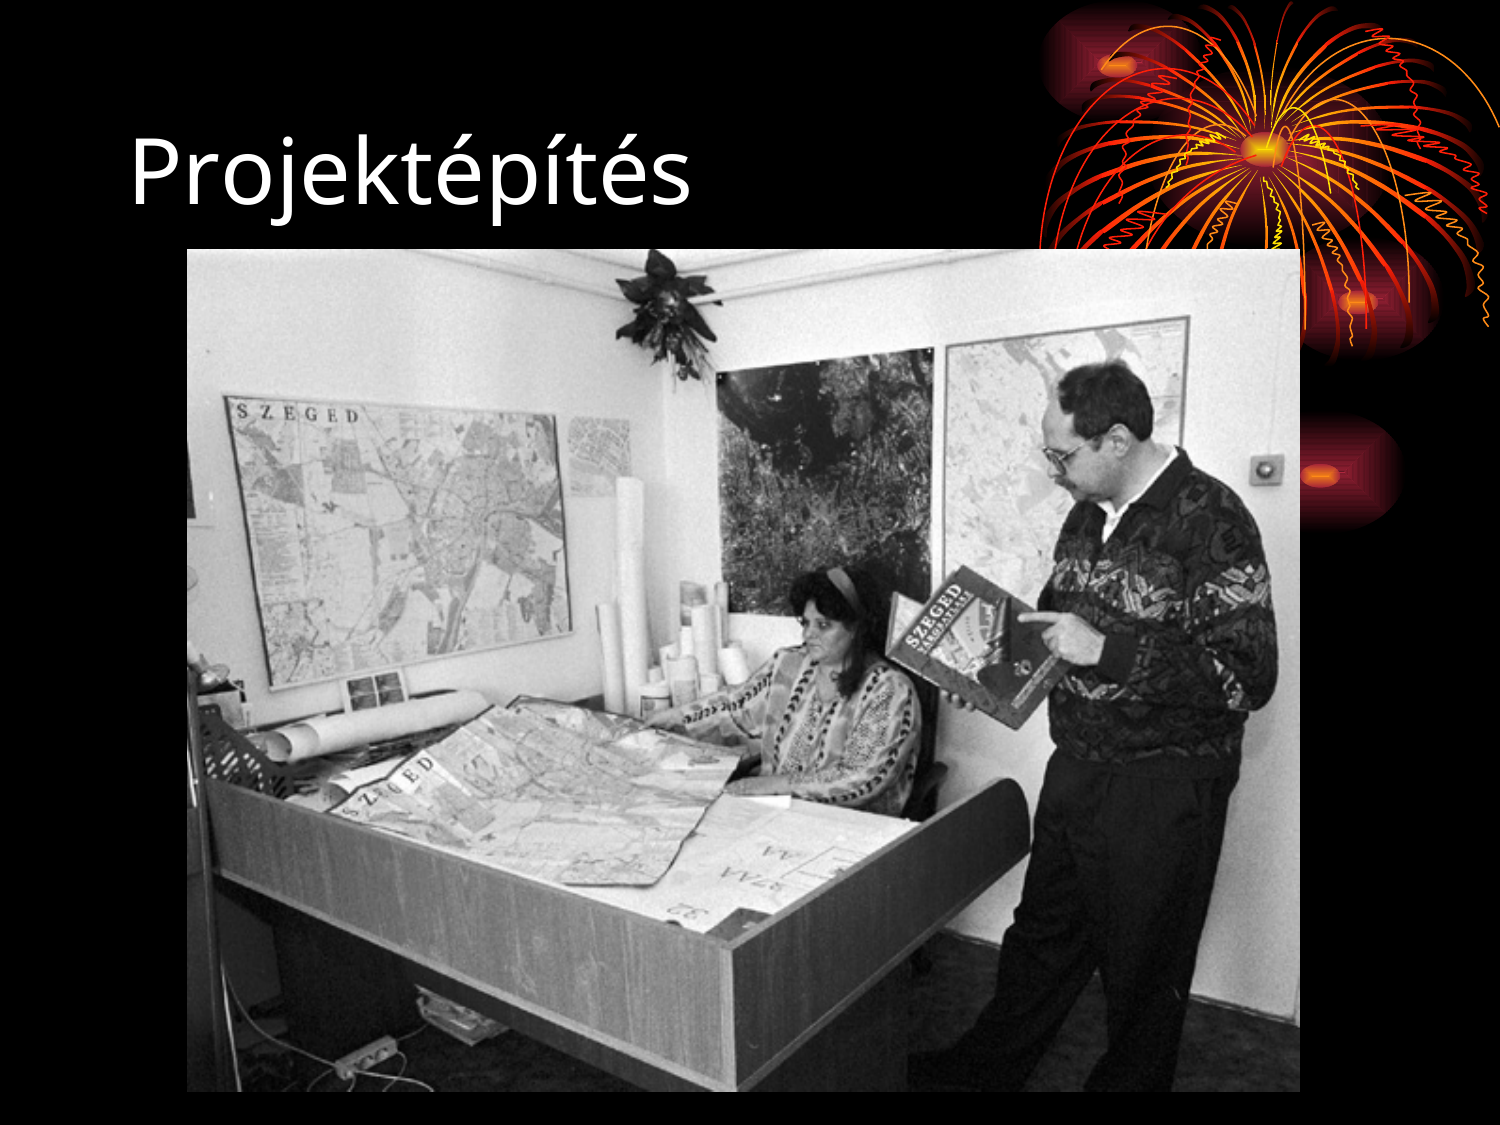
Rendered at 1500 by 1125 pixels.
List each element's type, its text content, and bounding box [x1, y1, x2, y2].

title Projektépítés [112, 49, 1388, 290]
picture [187, 249, 1300, 1092]
